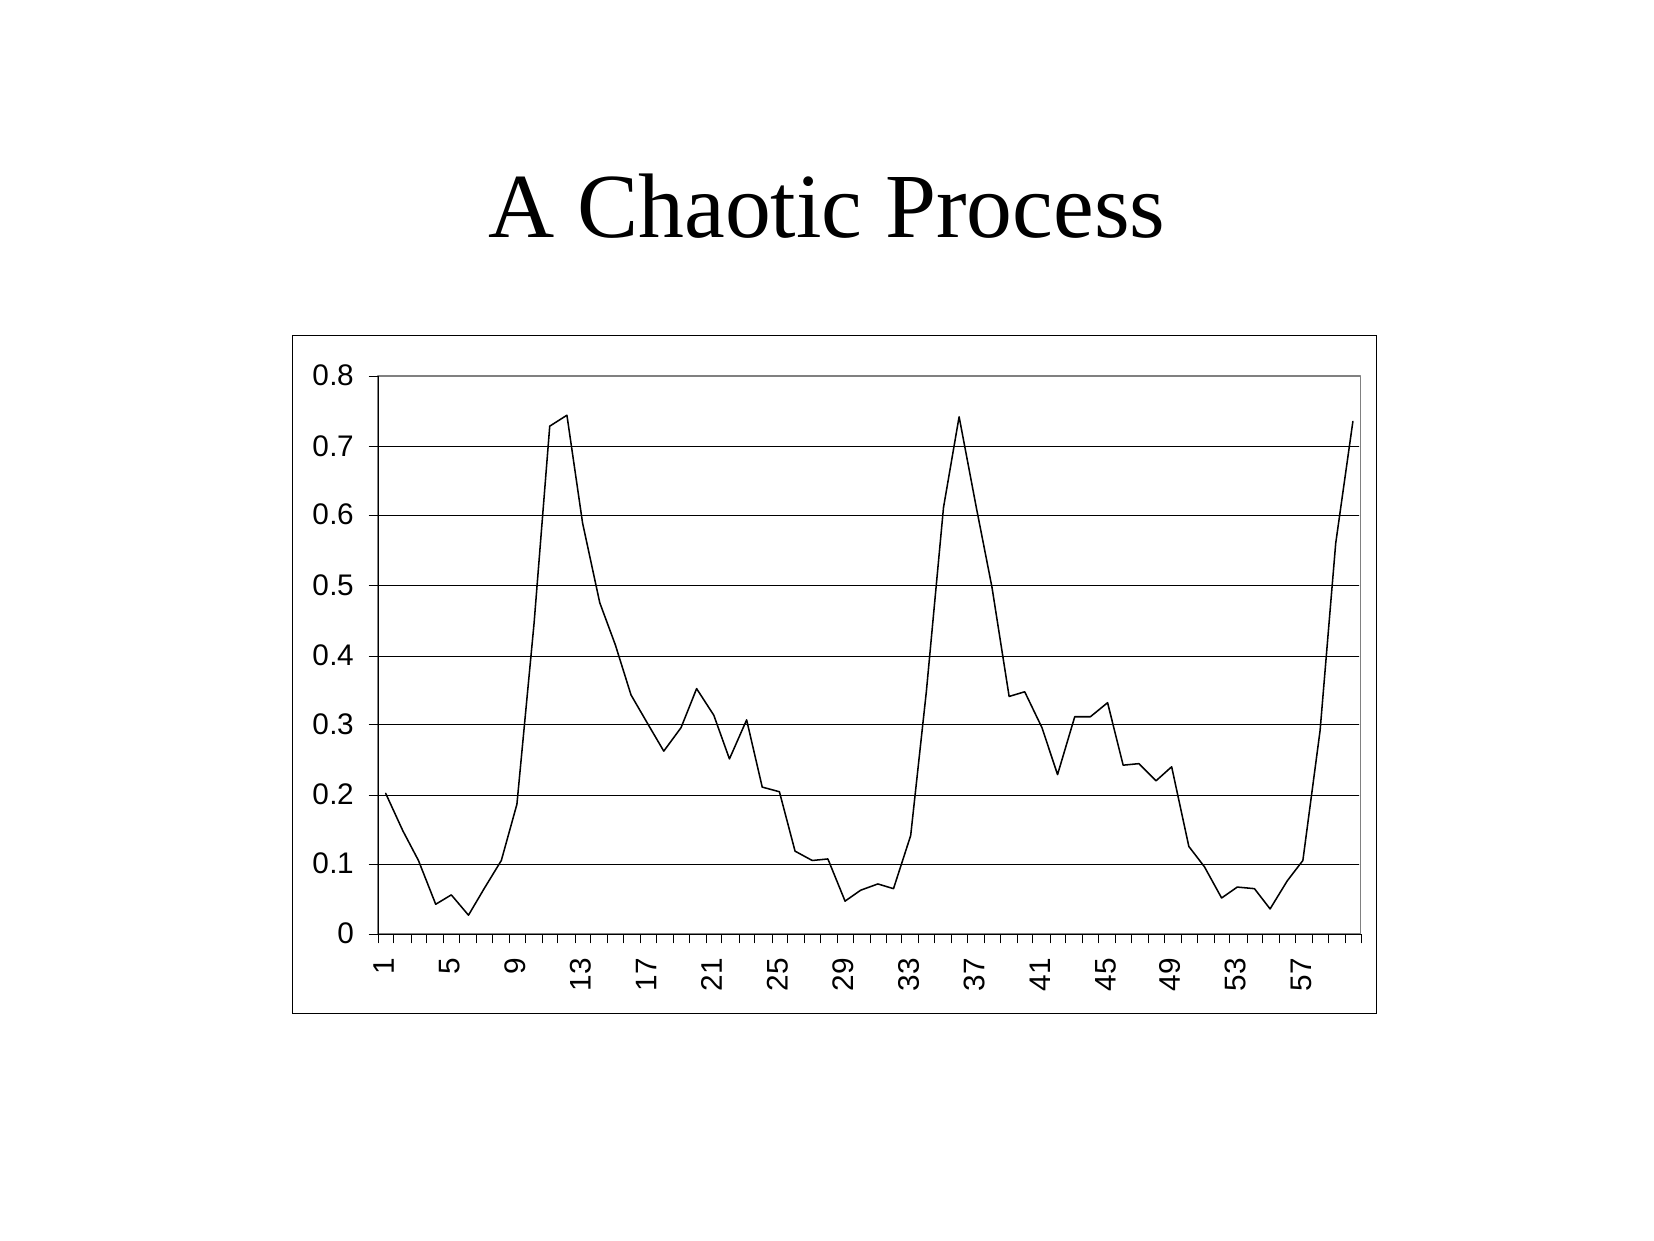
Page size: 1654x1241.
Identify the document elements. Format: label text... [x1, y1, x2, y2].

title A Chaotic Process [121, 102, 1534, 311]
chart [284, 327, 1385, 1020]
